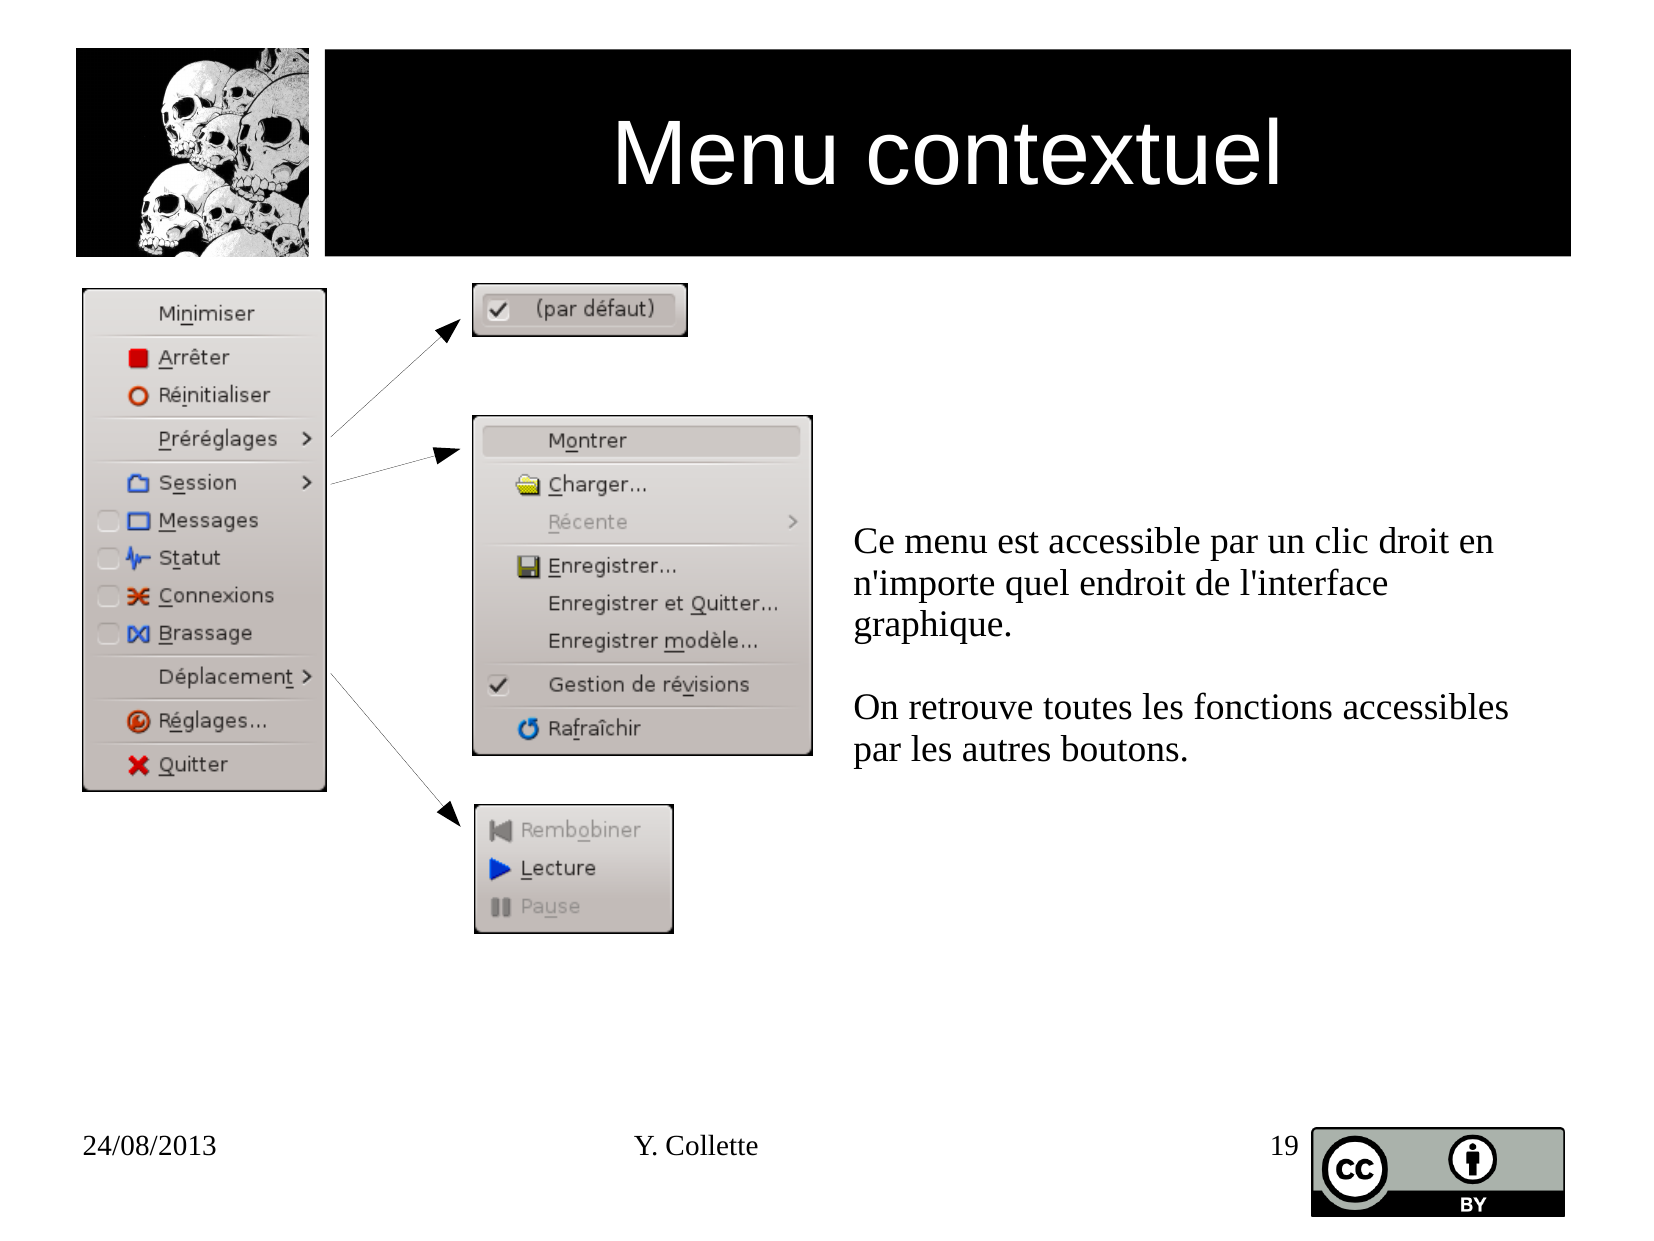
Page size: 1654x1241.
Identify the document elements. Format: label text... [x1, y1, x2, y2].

picture [474, 804, 674, 934]
picture [76, 48, 309, 257]
picture [82, 288, 327, 792]
picture [1311, 1127, 1565, 1217]
picture [472, 415, 813, 756]
picture [472, 283, 688, 337]
title Menu contextuel [324, 49, 1571, 257]
text_box Ce menu est accessible par un clic droit en n'importe quel endroit de l'interface graphique. On retrouve toutes les fonctions accessibles par les autres boutons. [838, 512, 1571, 777]
